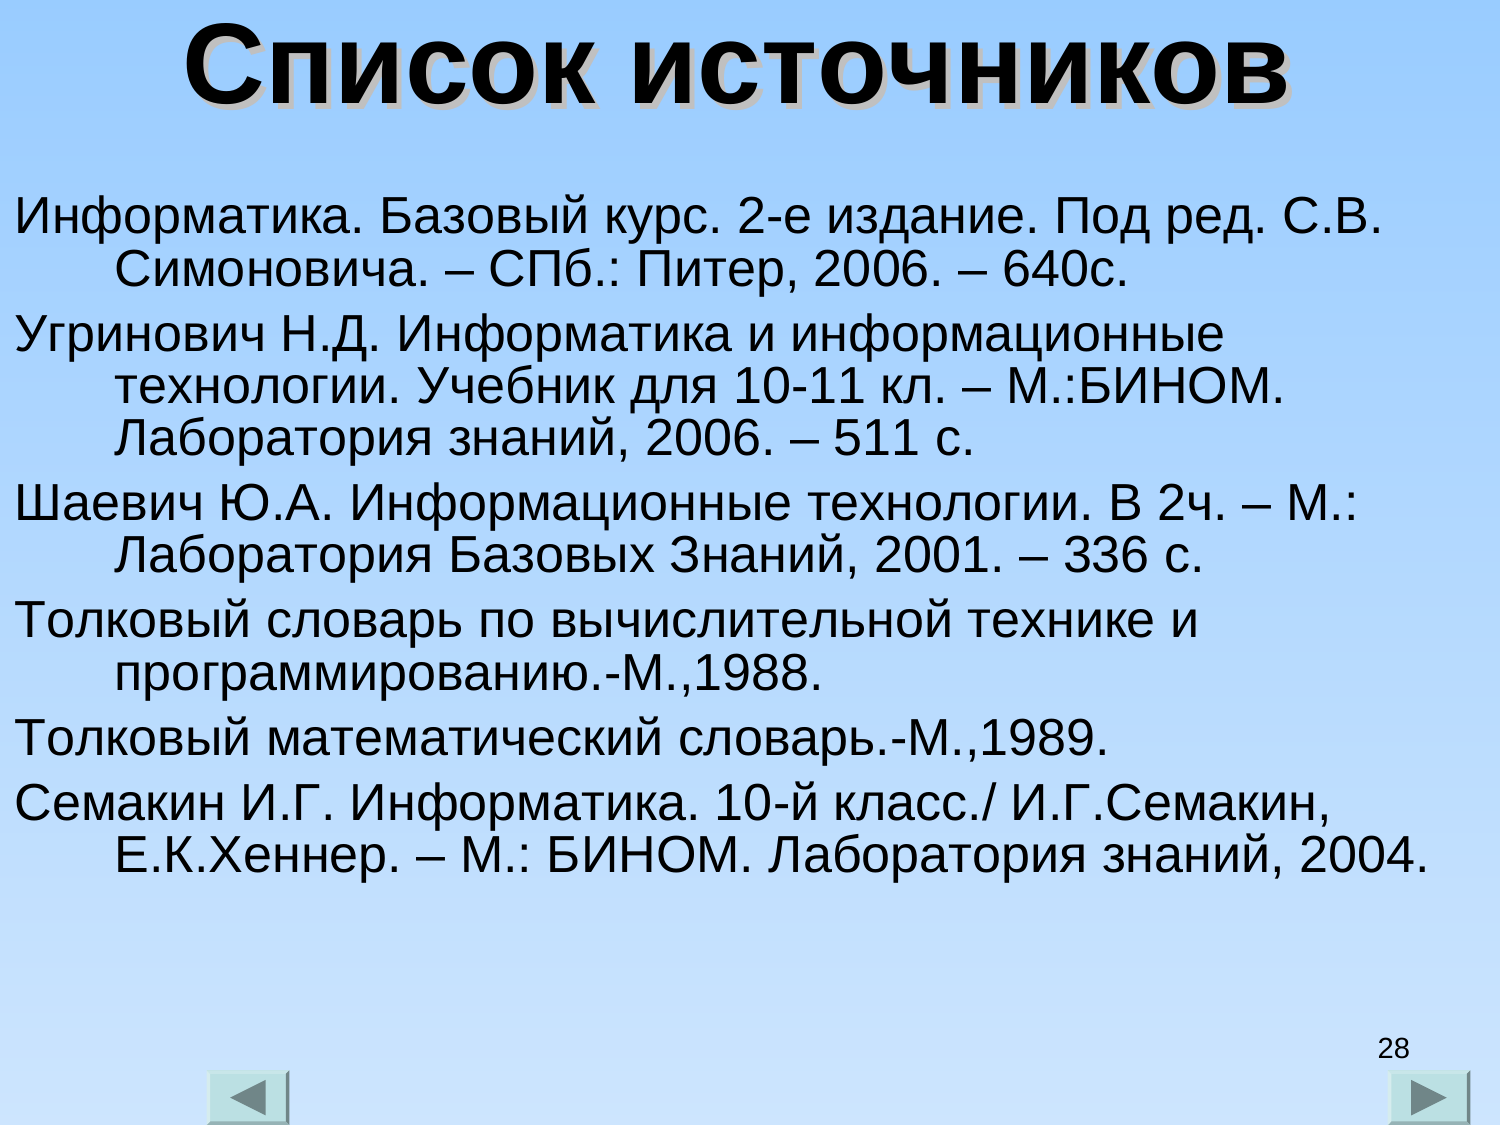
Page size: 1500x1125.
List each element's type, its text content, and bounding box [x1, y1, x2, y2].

text_box [1389, 1070, 1471, 1125]
text_box [208, 1070, 290, 1125]
title Список источников [0, 0, 1475, 171]
list Информатика. Базовый курс. 2-е издание. Под ред. С.В. Симоновича. – СПб.: Питер, 2006. – 640с. Угринович Н.Д. Информатика и информационные технологии. Учебник для 10-11 кл. – М.:БИНОМ. Лаборатория знаний, 2006. – 511 с. Шаевич Ю.А. Информационные технологии. В 2ч. – М.: Лаборатория Базовых Знаний, 2001. – 336 с. Толковый словарь по вычислительной технике и программированию.-М.,1988. Толковый математический словарь.-М.,1989. Семакин И.Г. Информатика. 10-й класс./ И.Г.Семакин, Е.К.Хеннер. – М.: БИНОМ. Лаборатория знаний, 2004. [0, 184, 1500, 1033]
